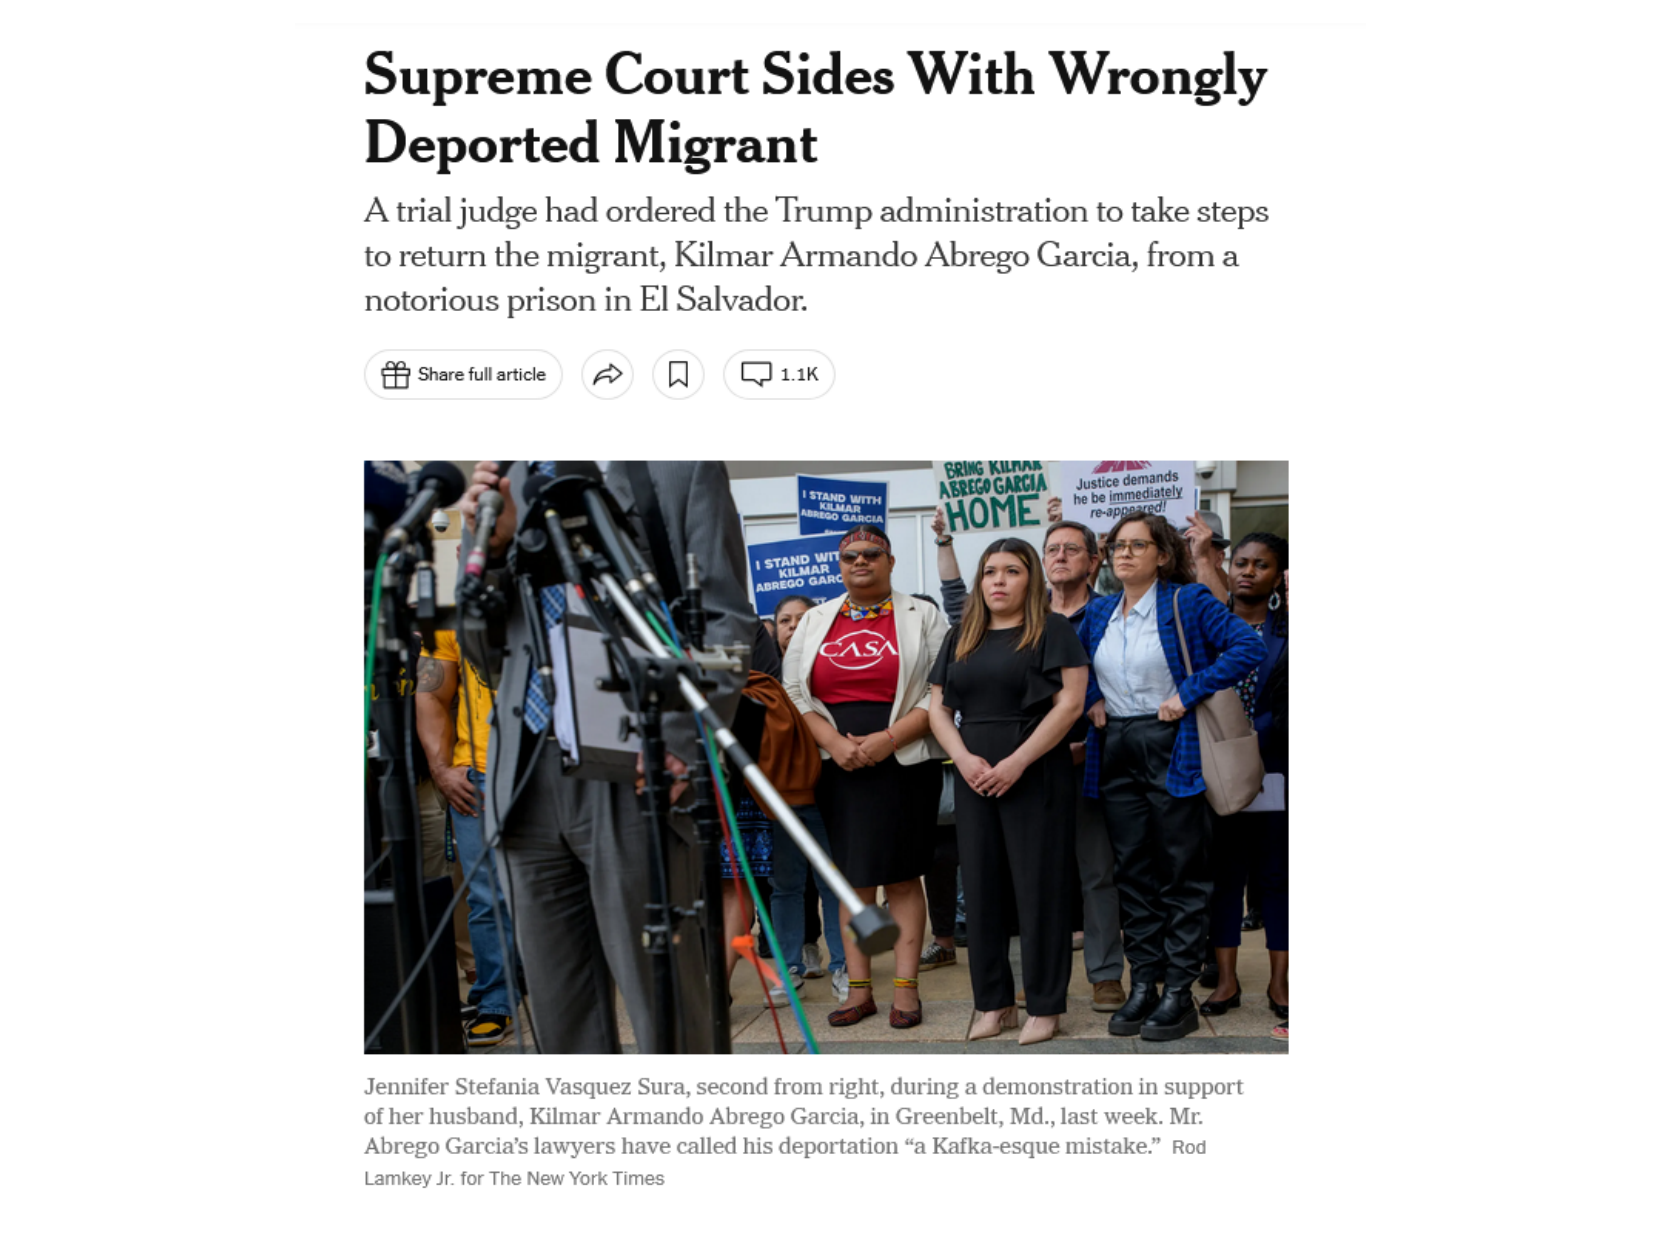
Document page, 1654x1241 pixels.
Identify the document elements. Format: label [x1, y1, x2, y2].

picture [295, 23, 1366, 1200]
